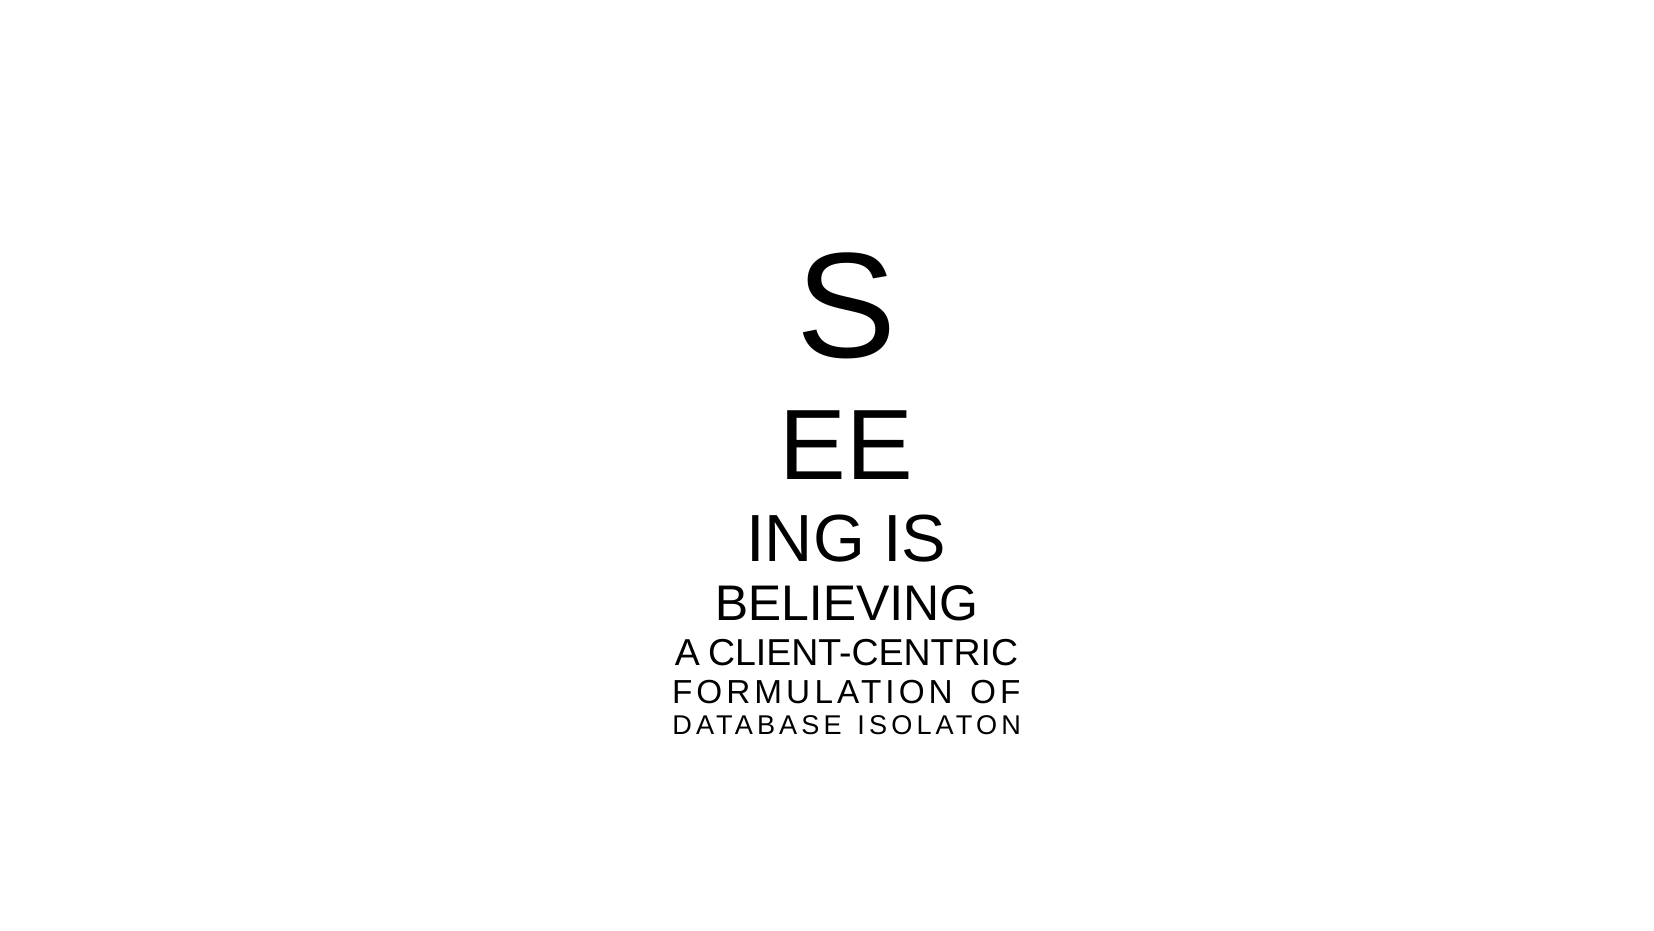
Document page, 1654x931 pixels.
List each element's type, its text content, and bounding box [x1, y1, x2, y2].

text_box S EE ING IS BELIEVING A CLIENT-CENTRIC FORMULATION OF DATABASE ISOLATON [657, 214, 1051, 781]
